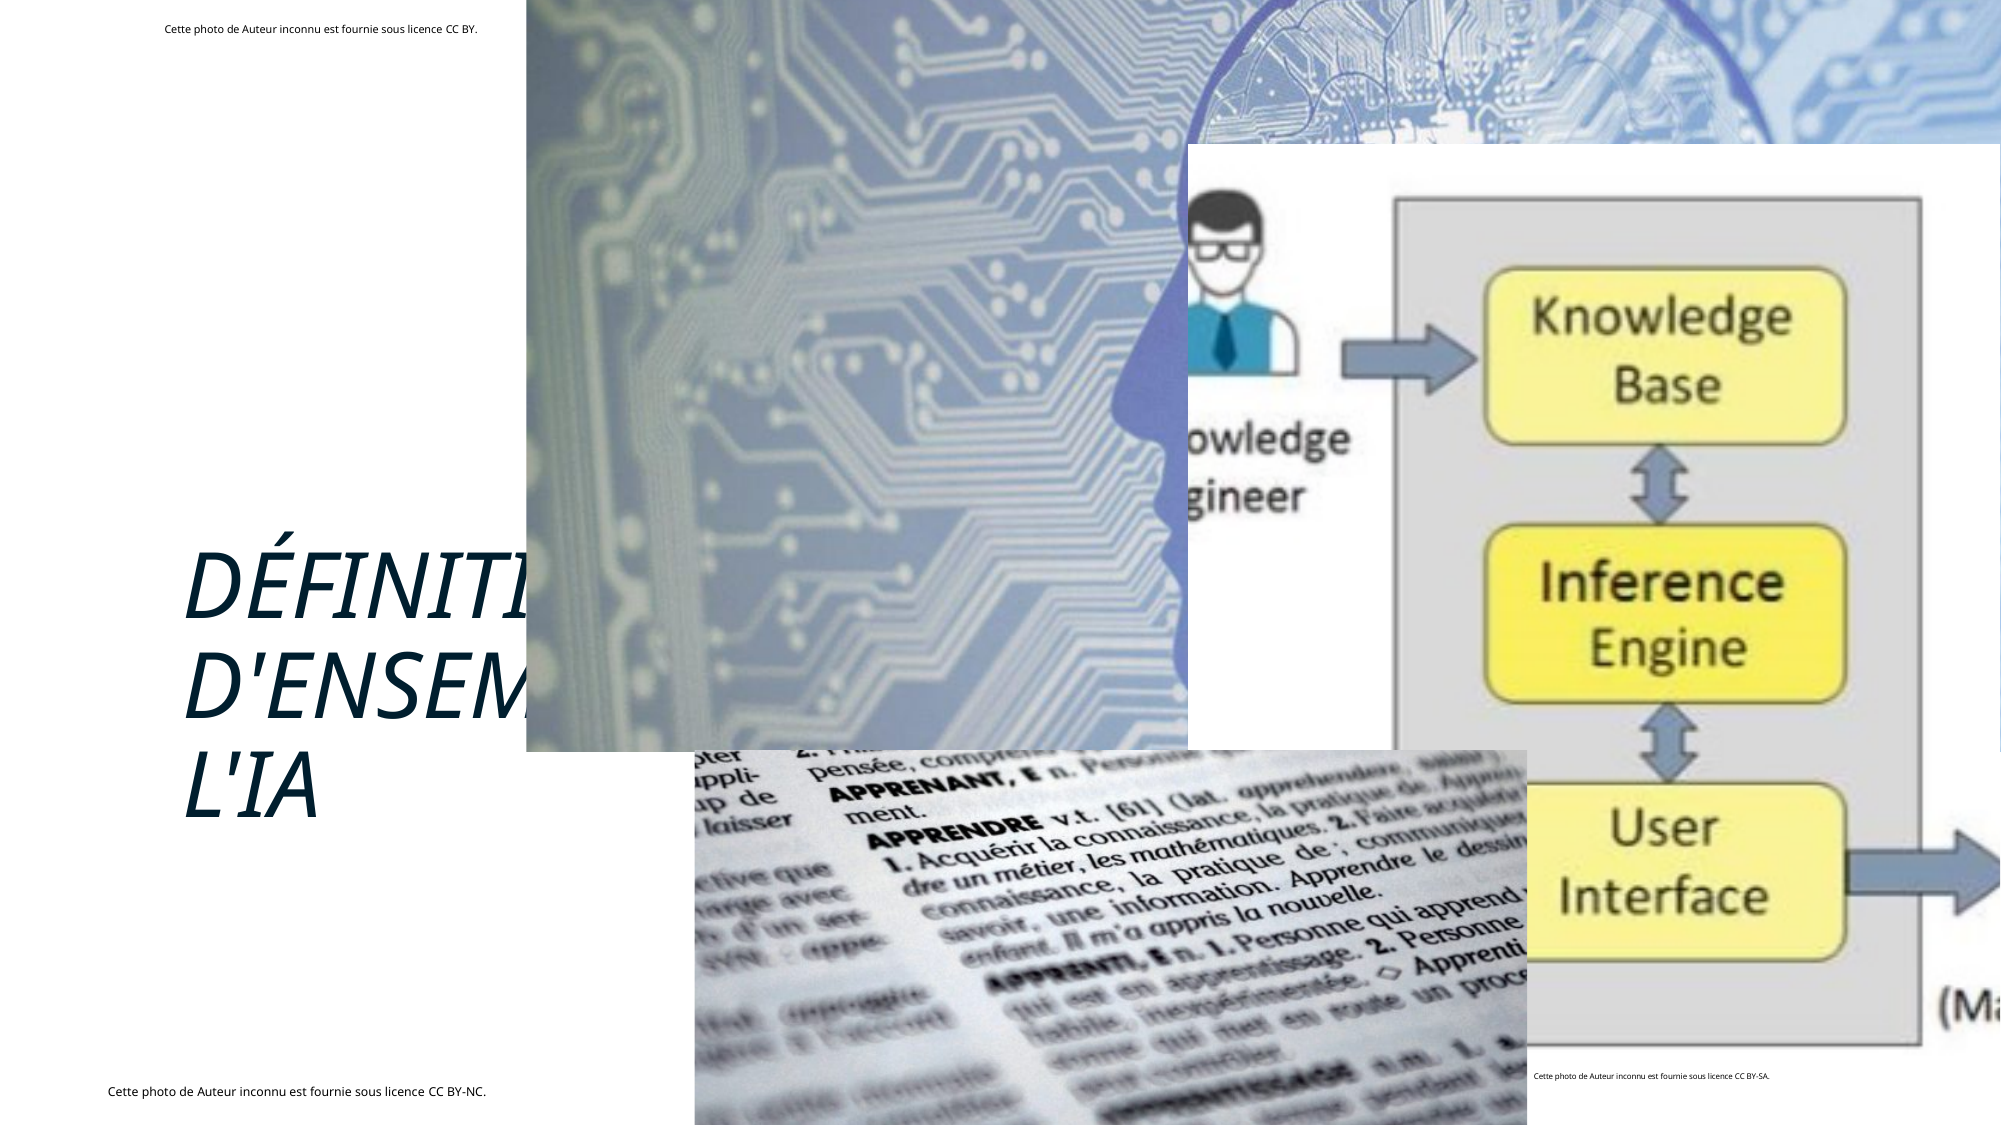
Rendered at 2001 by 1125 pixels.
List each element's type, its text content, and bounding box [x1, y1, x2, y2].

title Définition d'ensemble de l'ia [167, 419, 694, 957]
text_box Cette photo de Auteur inconnu est fournie sous licence CC BY-SA. [1518, 1064, 2000, 1090]
text_box Cette photo de Auteur inconnu est fournie sous licence CC BY-NC. [92, 1076, 528, 1113]
text_box Cette photo de Auteur inconnu est fournie sous licence CC BY. [149, 14, 508, 49]
picture [526, 0, 2000, 1125]
